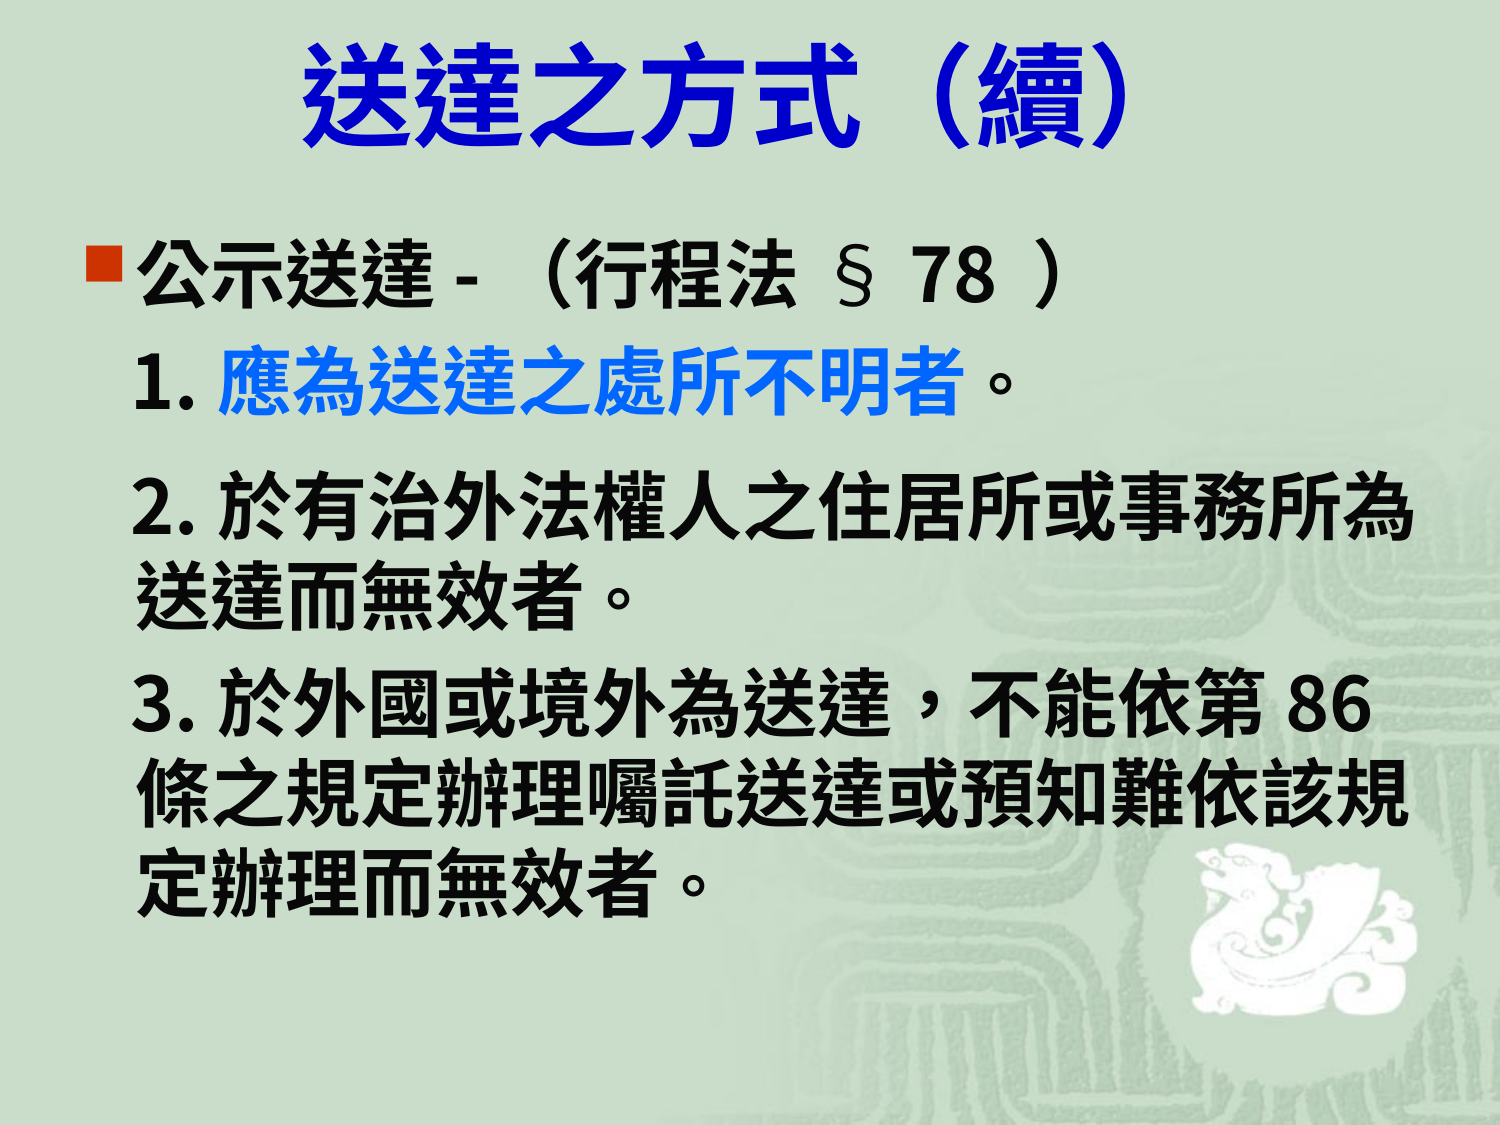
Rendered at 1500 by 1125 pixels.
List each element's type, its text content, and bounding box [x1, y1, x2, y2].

title 送達之方式（續） [112, 18, 1388, 169]
list 公示送達-（行程法§ 78 ） 1.應為送達之處所不明者。 2.於有治外法權人之住居所或事務所為送達而無效者。 3.於外國或境外為送達，不能依第86條之規定辦理囑託送達或預知難依該規定辦理而無效者。 [64, 219, 1436, 1000]
picture [0, 0, 1500, 1125]
